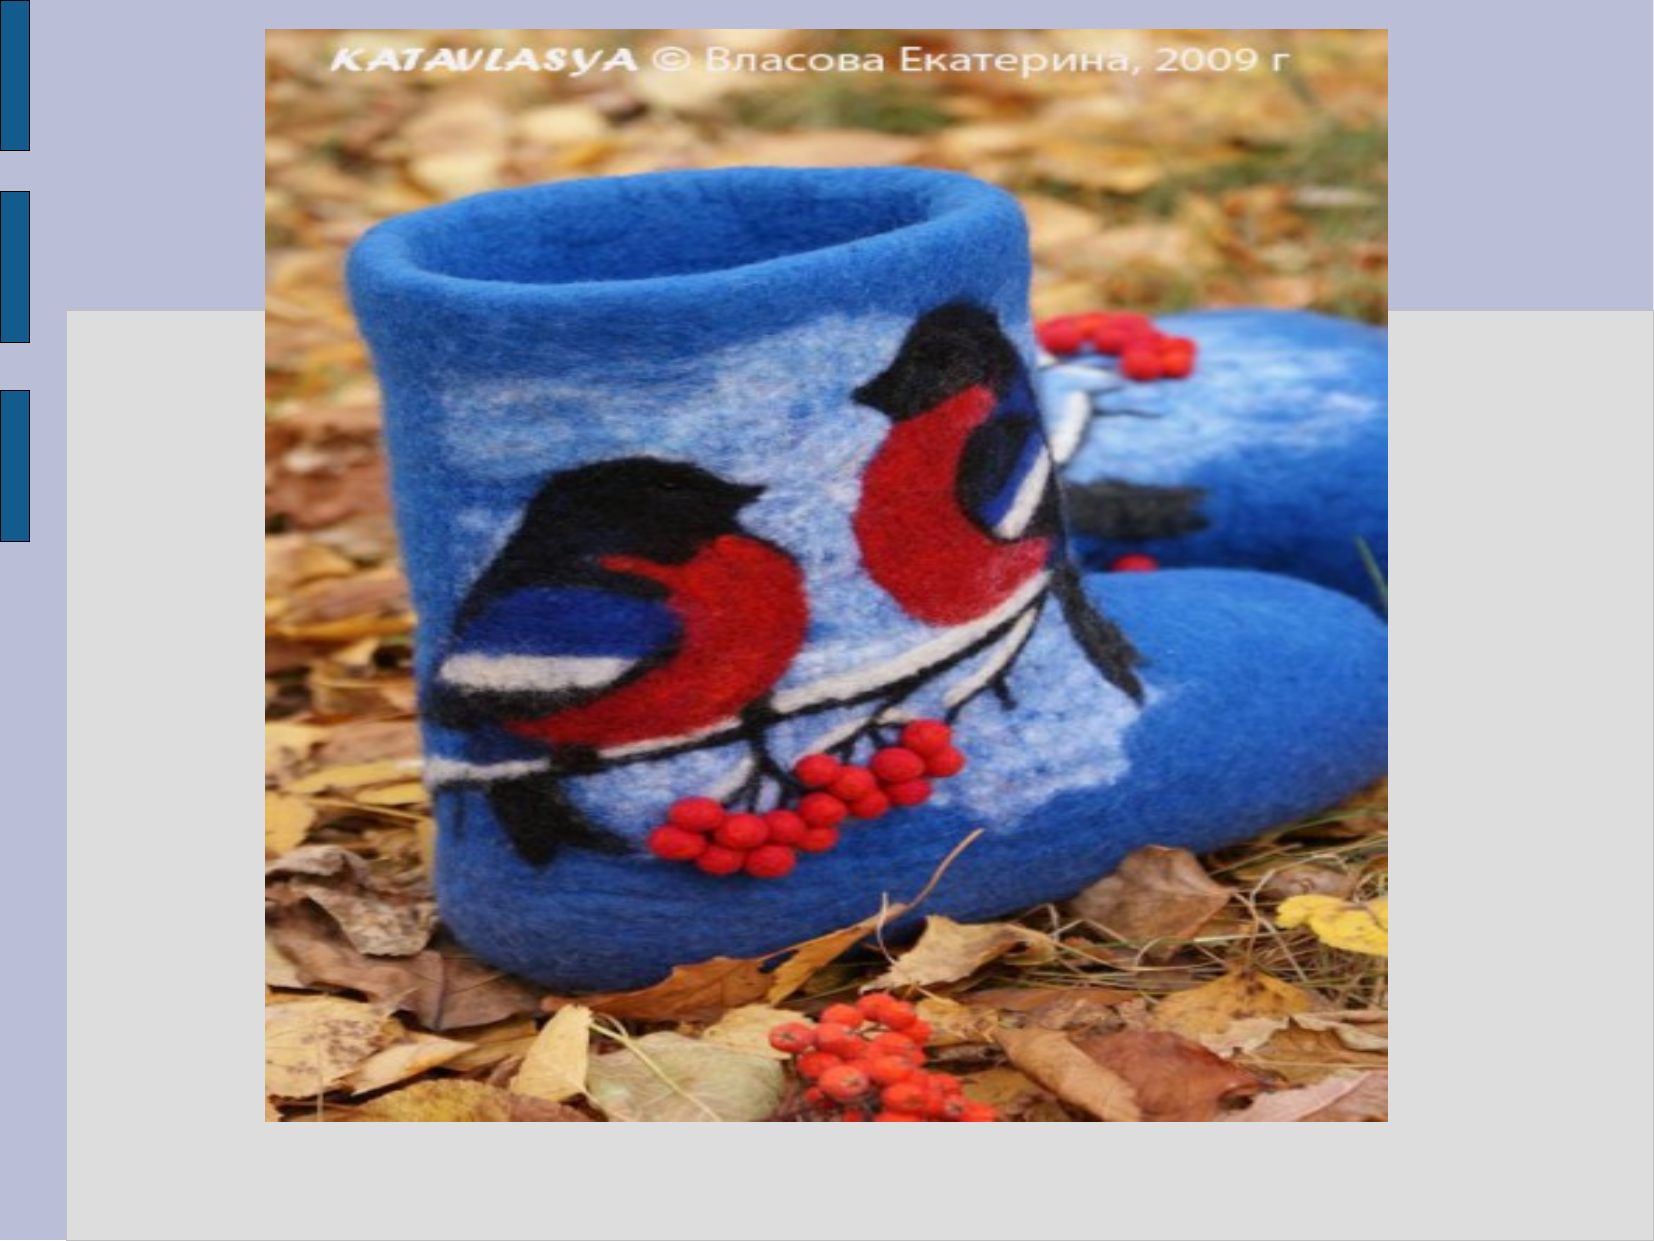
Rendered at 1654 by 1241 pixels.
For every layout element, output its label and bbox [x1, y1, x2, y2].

picture [265, 29, 1388, 1123]
